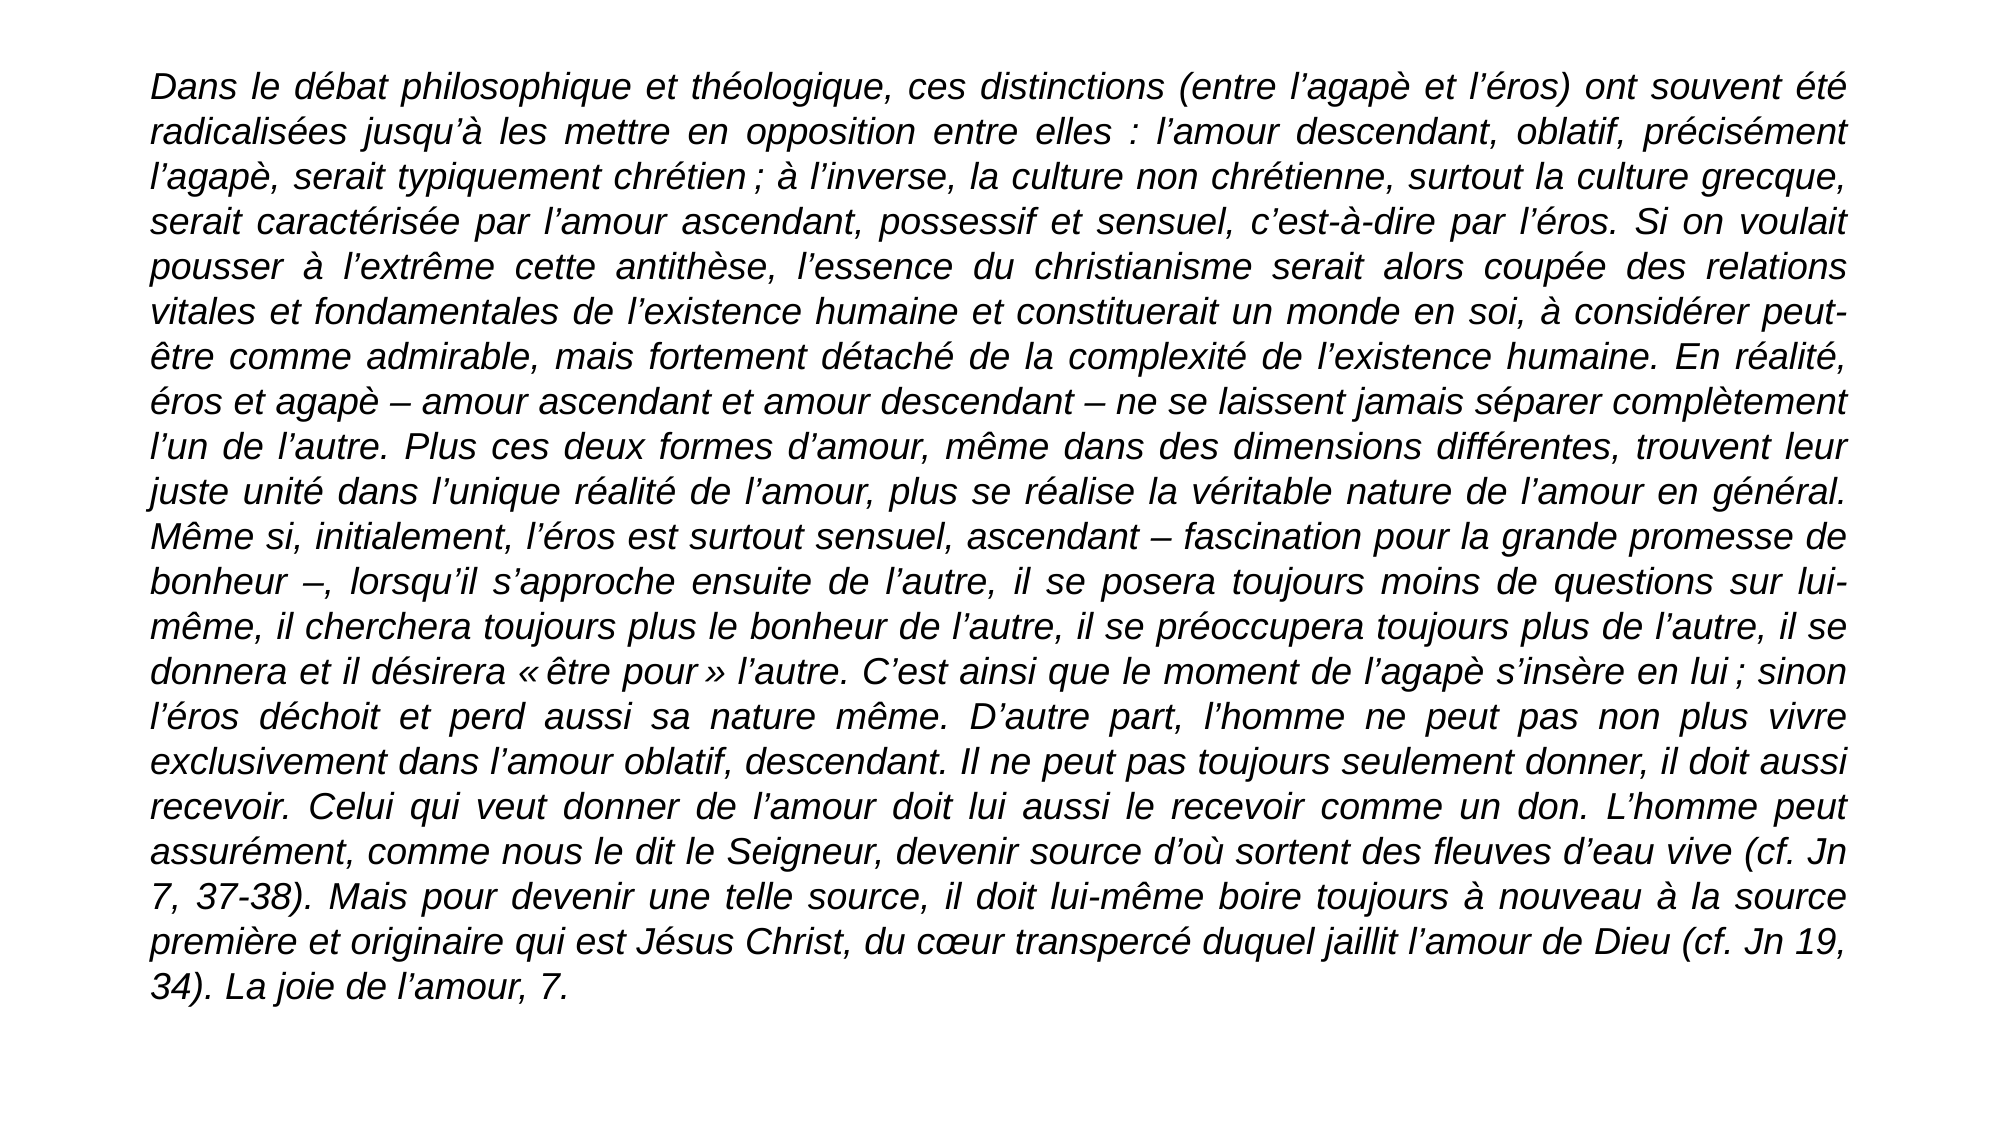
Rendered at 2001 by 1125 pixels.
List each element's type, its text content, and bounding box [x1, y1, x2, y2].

text_box Dans le débat philosophique et théologique, ces distinctions (entre l’agapè et l’éros) ont souvent été radicalisées jusqu’à les mettre en opposition entre elles : l’amour descendant, oblatif, précisément l’agapè, serait typiquement chrétien ; à l’inverse, la culture non chrétienne, surtout la culture grecque, serait caractérisée par l’amour ascendant, possessif et sensuel, c’est-à-dire par l’éros. Si on voulait pousser à l’extrême cette antithèse, l’essence du christianisme serait alors coupée des relations vitales et fondamentales de l’existence humaine et constituerait un monde en soi, à considérer peut-être comme admirable, mais fortement détaché de la complexité de l’existence humaine. En réalité, éros et agapè – amour ascendant et amour descendant – ne se laissent jamais séparer complètement l’un de l’autre. Plus ces deux formes d’amour, même dans des dimensions différentes, trouvent leur juste unité dans l’unique réalité de l’amour, plus se réalise la véritable nature de l’amour en général. Même si, initialement, l’éros est surtout sensuel, ascendant – fascination pour la grande promesse de bonheur –, lorsqu’il s’approche ensuite de l’autre, il se posera toujours moins de questions sur lui-même, il cherchera toujours plus le bonheur de l’autre, il se préoccupera toujours plus de l’autre, il se donnera et il désirera « être pour » l’autre. C’est ainsi que le moment de l’agapè s’insère en lui ; sinon l’éros déchoit et perd aussi sa nature même. D’autre part, l’homme ne peut pas non plus vivre exclusivement dans l’amour oblatif, descendant. Il ne peut pas toujours seulement donner, il doit aussi recevoir. Celui qui veut donner de l’amour doit lui aussi le recevoir comme un don. L’homme peut assurément, comme nous le dit le Seigneur, devenir source d’où sortent des fleuves d’eau vive (cf. Jn 7, 37-38). Mais pour devenir une telle source, il doit lui-même boire toujours à nouveau à la source première et originaire qui est Jésus Christ, du cœur transpercé duquel jaillit l’amour de Dieu (cf. Jn 19, 34). La joie de l’amour, 7. [46, 54, 1863, 1025]
